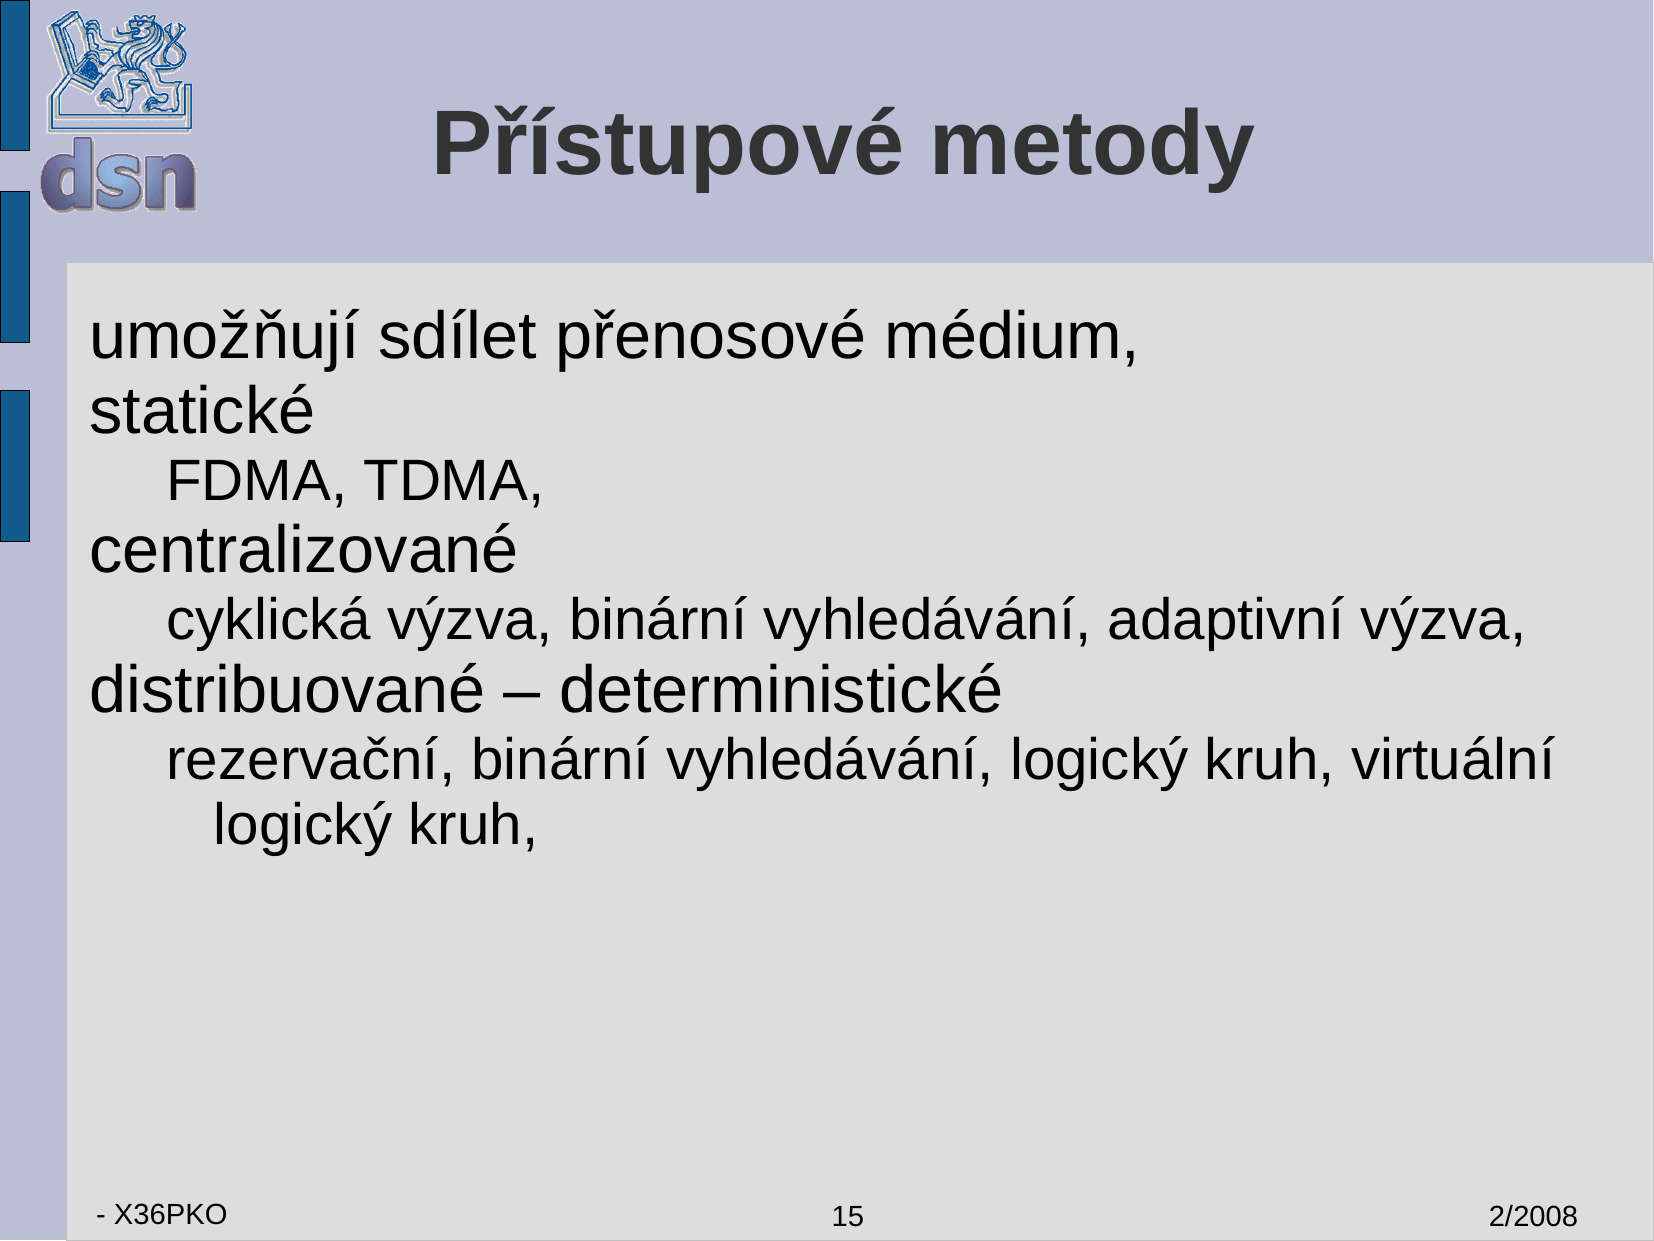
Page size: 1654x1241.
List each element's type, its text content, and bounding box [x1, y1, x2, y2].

title Přístupové metody [210, 46, 1478, 239]
picture [10, 10, 223, 230]
list umožňují sdílet přenosové médium, statické FDMA, TDMA, centralizované cyklická výzva, binární vyhledávání, adaptivní výzva, distribuované – deterministické rezervační, binární vyhledávání, logický kruh, virtuální logický kruh, [71, 297, 1637, 1111]
